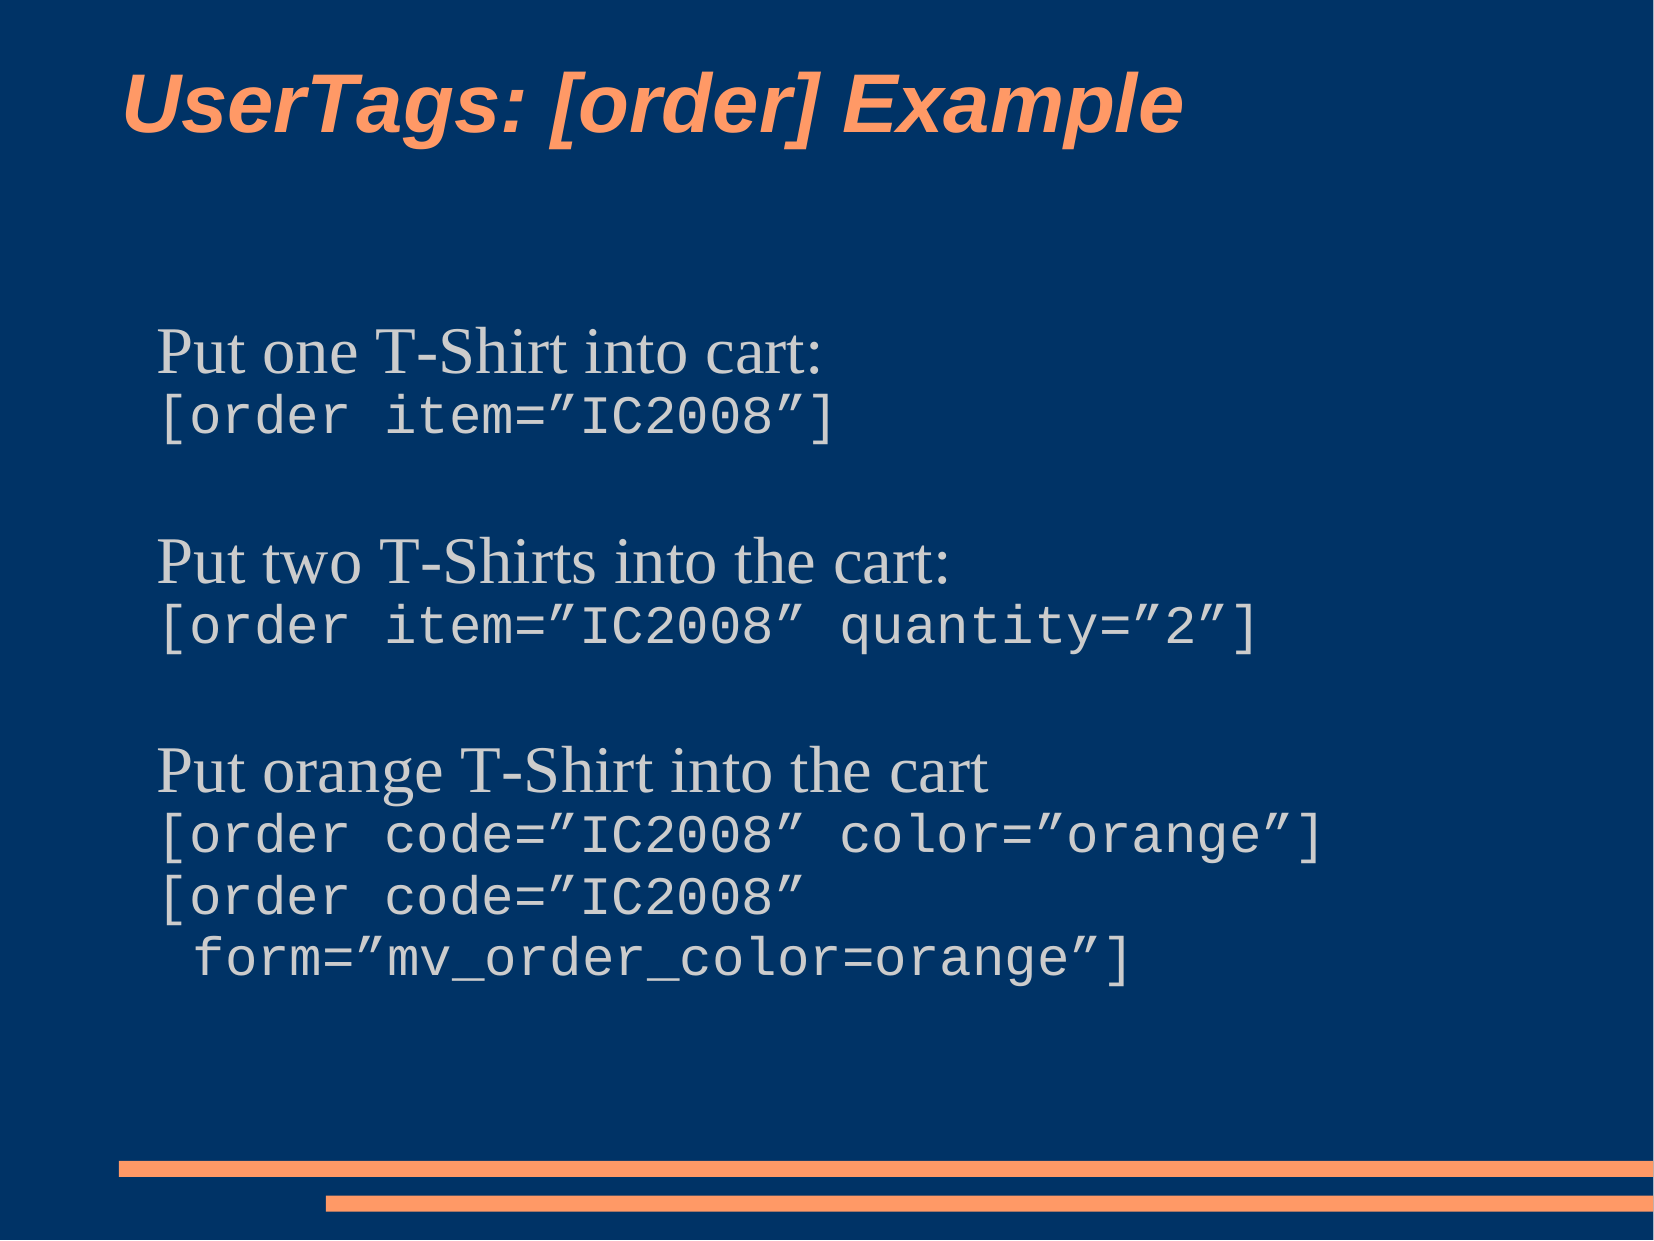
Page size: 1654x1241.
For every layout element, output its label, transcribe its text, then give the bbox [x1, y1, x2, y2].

subtitle Put one T-Shirt into cart: [order item=”IC2008”] Put two T-Shirts into the cart: [order item=”IC2008” quantity=”2”] Put orange T-Shirt into the cart [order code=”IC2008” color=”orange”] [order code=”IC2008” form=”mv_order_color=orange”] [121, 314, 1561, 1140]
title UserTags: [order] Example [121, 46, 1534, 254]
